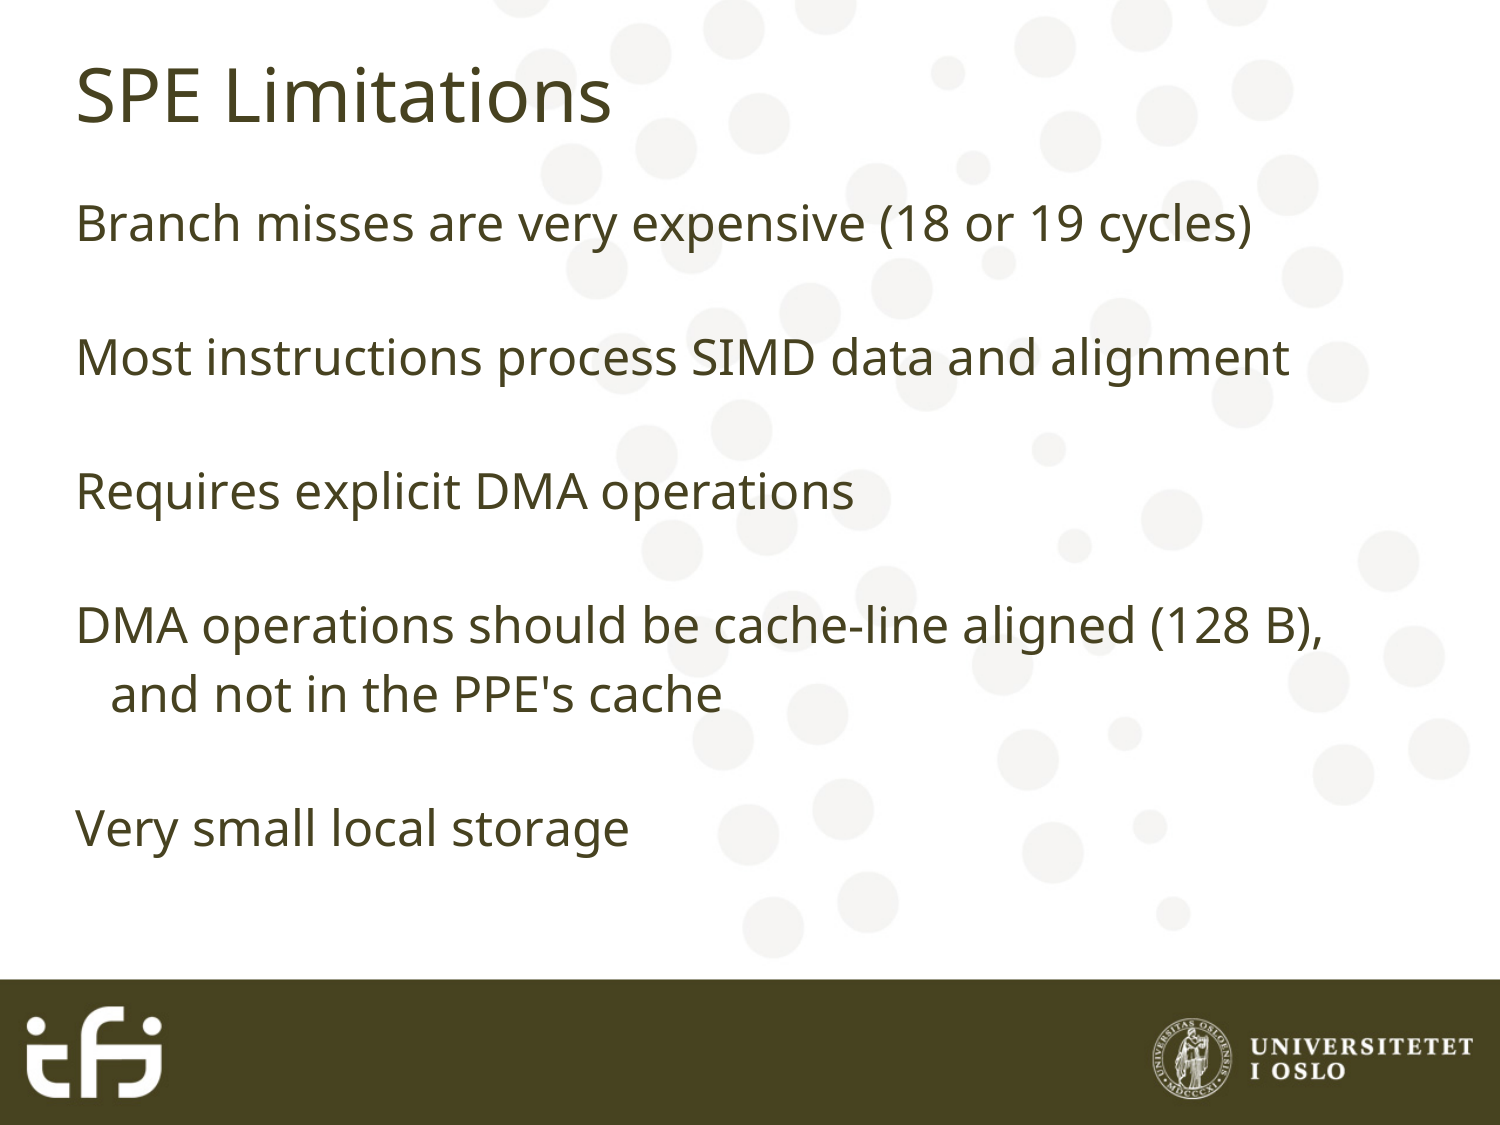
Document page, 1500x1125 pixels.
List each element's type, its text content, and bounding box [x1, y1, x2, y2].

picture [0, 0, 1500, 1125]
list Branch misses are very expensive (18 or 19 cycles) Most instructions process SIMD data and alignment Requires explicit DMA operations DMA operations should be cache-line aligned (128 B), and not in the PPE's cache Very small local storage [75, 187, 1426, 923]
title SPE Limitations [75, 47, 1426, 139]
